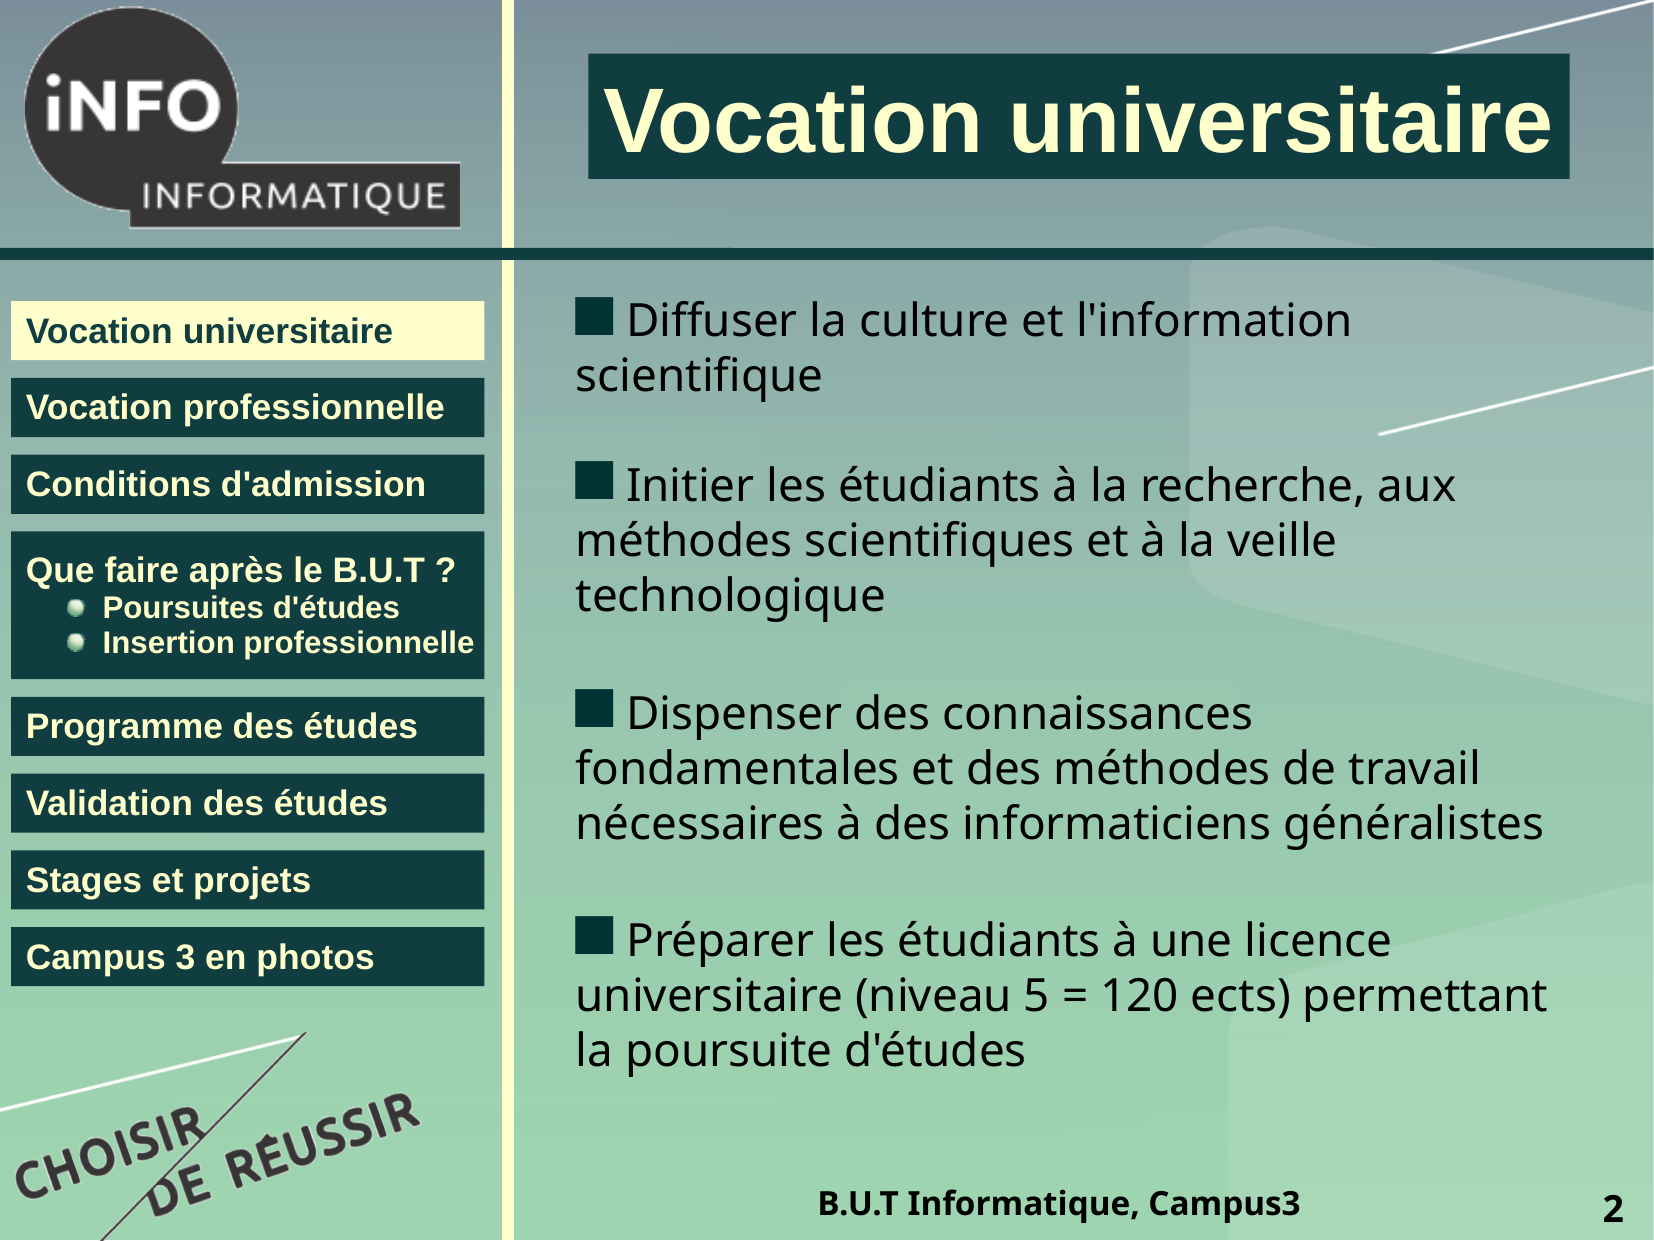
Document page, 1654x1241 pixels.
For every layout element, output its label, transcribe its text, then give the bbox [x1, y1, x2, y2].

text_box Campus 3 en photos [11, 927, 485, 987]
text_box Diffuser la culture et l'information scientifique Initier les étudiants à la recherche, aux méthodes scientifiques et à la veille technologique Dispenser des connaissances fondamentales et des méthodes de travail nécessaires à des informaticiens généralistes Préparer les étudiants à une licence universitaire (niveau 5 = 120 ects) permettant la poursuite d'études [525, 283, 1571, 1084]
text_box Vocation universitaire [588, 53, 1570, 179]
text_box Conditions d'admission [11, 454, 485, 514]
picture [0, 0, 502, 247]
text_box Vocation professionnelle [11, 377, 485, 438]
picture [514, 0, 1654, 248]
picture [0, 260, 502, 1241]
text_box Programme des études [11, 696, 485, 756]
text_box Validation des études [11, 773, 485, 833]
text_box Stages et projets [11, 850, 485, 910]
text_box Vocation universitaire [11, 301, 485, 361]
picture [514, 260, 1654, 1240]
text_box Que faire après le B.U.T ? Poursuites d'études Insertion professionnelle [11, 531, 485, 680]
